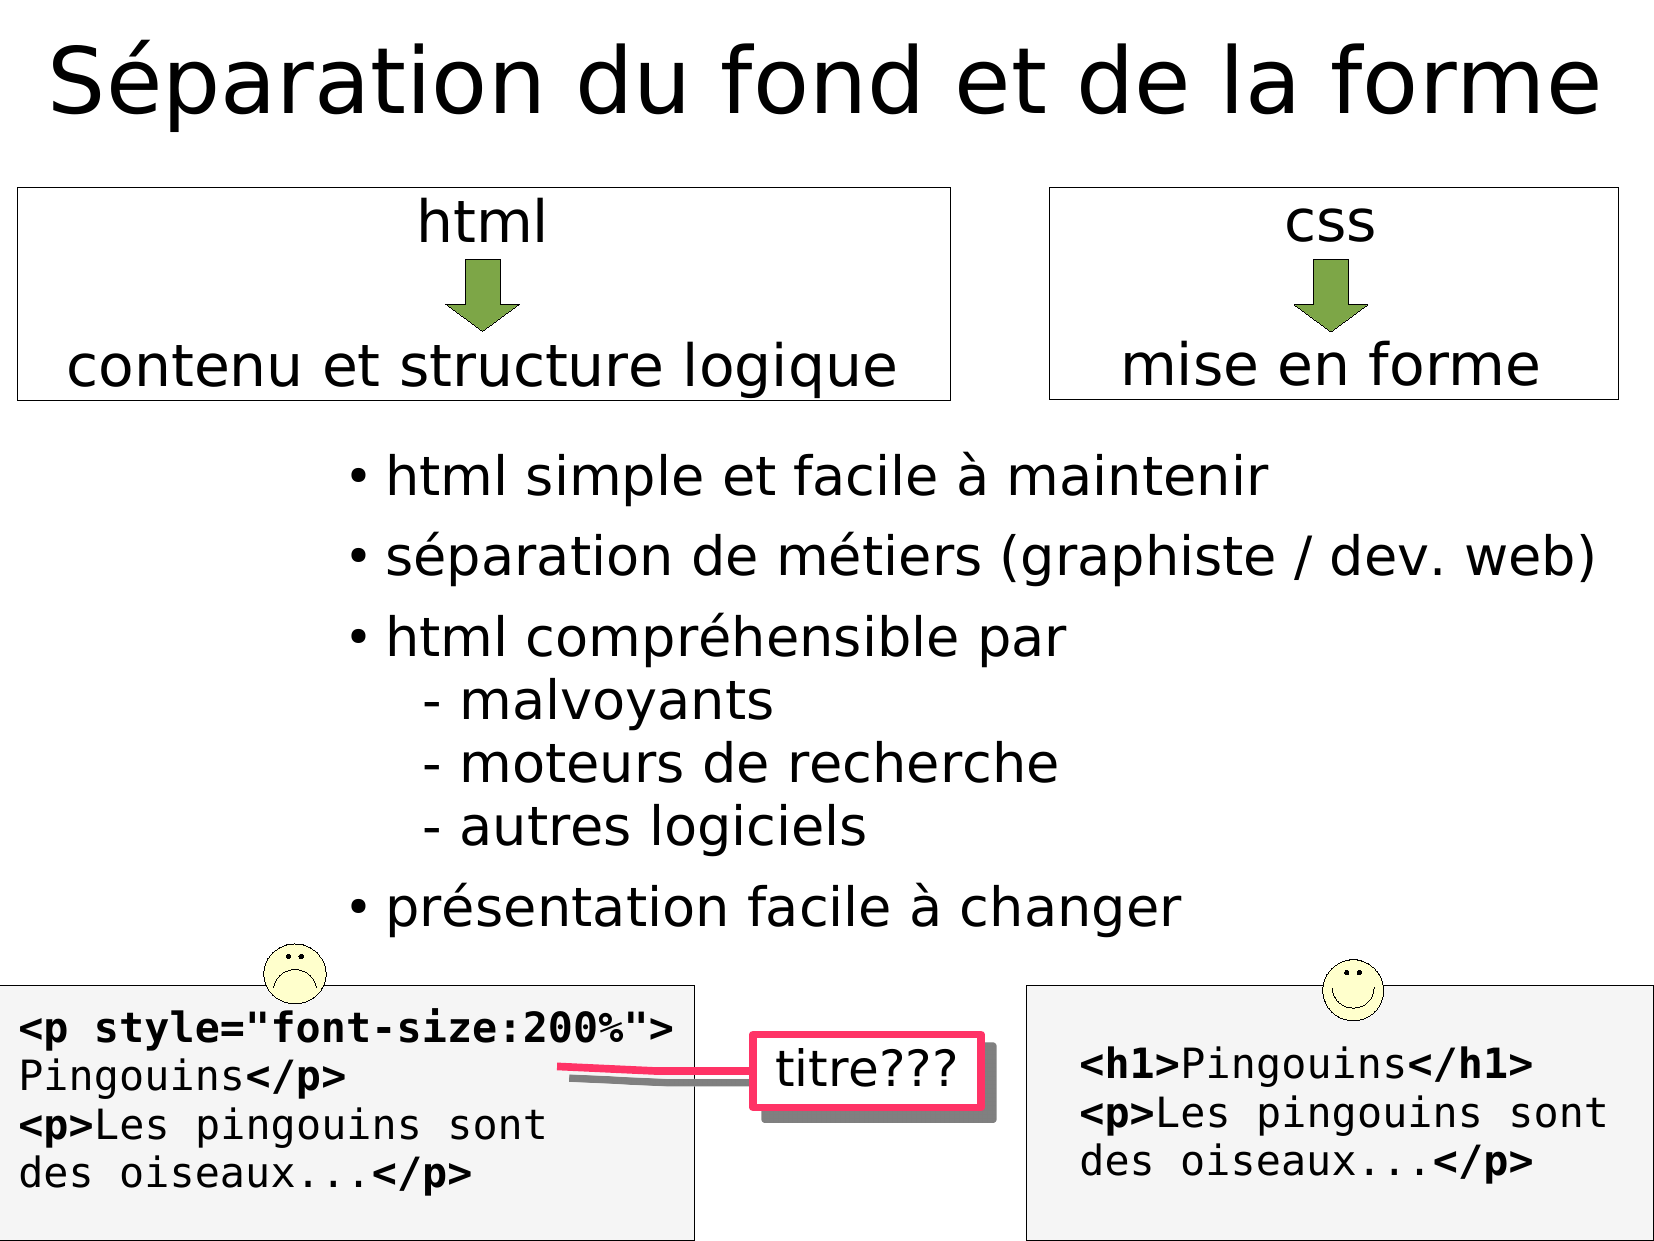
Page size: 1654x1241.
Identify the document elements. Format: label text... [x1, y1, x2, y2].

text_box [445, 259, 520, 332]
title Séparation du fond et de la forme [0, 17, 1654, 143]
text_box <p style="font-size:200%"> Pingouins</p> <p>Les pingouins sont des oiseaux...</p> [18, 1003, 676, 1198]
text_box [0, 943, 695, 1241]
text_box titre??? [753, 1034, 982, 1108]
text_box [1294, 259, 1368, 332]
text_box contenu et structure logique [66, 332, 815, 401]
text_box css [1284, 188, 1369, 255]
text_box html [416, 188, 536, 256]
text_box mise en forme [1120, 331, 1500, 399]
text_box [1026, 959, 1654, 1241]
text_box <h1>Pingouins</h1> <p>Les pingouins sont des oiseaux...</p> [1079, 1040, 1610, 1186]
text_box html simple et facile à maintenir séparation de métiers (graphiste / dev. web) html compréhensible par - malvoyants - moteurs de recherche - autres logiciels présentation facile à changer [348, 444, 1476, 940]
